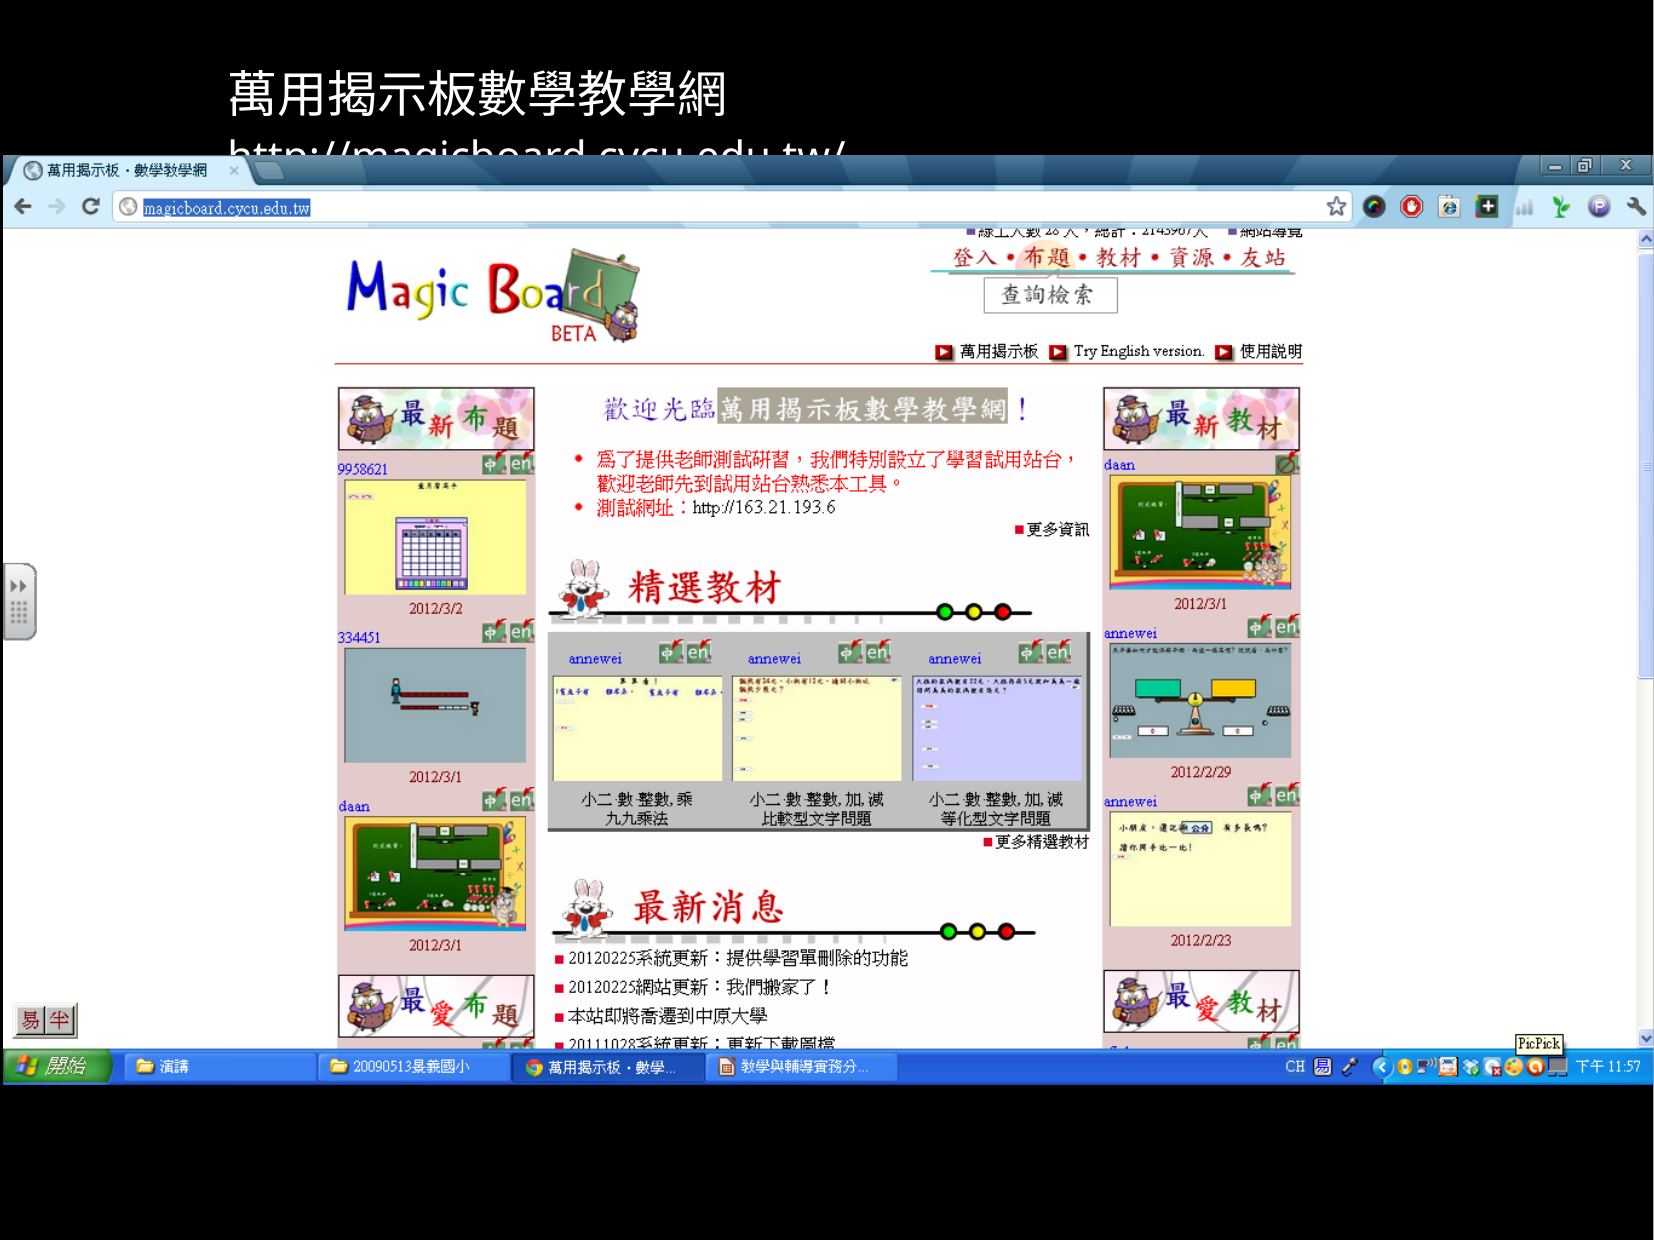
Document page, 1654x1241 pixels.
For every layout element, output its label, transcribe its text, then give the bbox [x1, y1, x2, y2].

picture [3, 155, 1654, 1085]
text_box 萬用揭示板數學教學網 http://magicboard.cycu.edu.tw/ [212, 47, 1583, 154]
